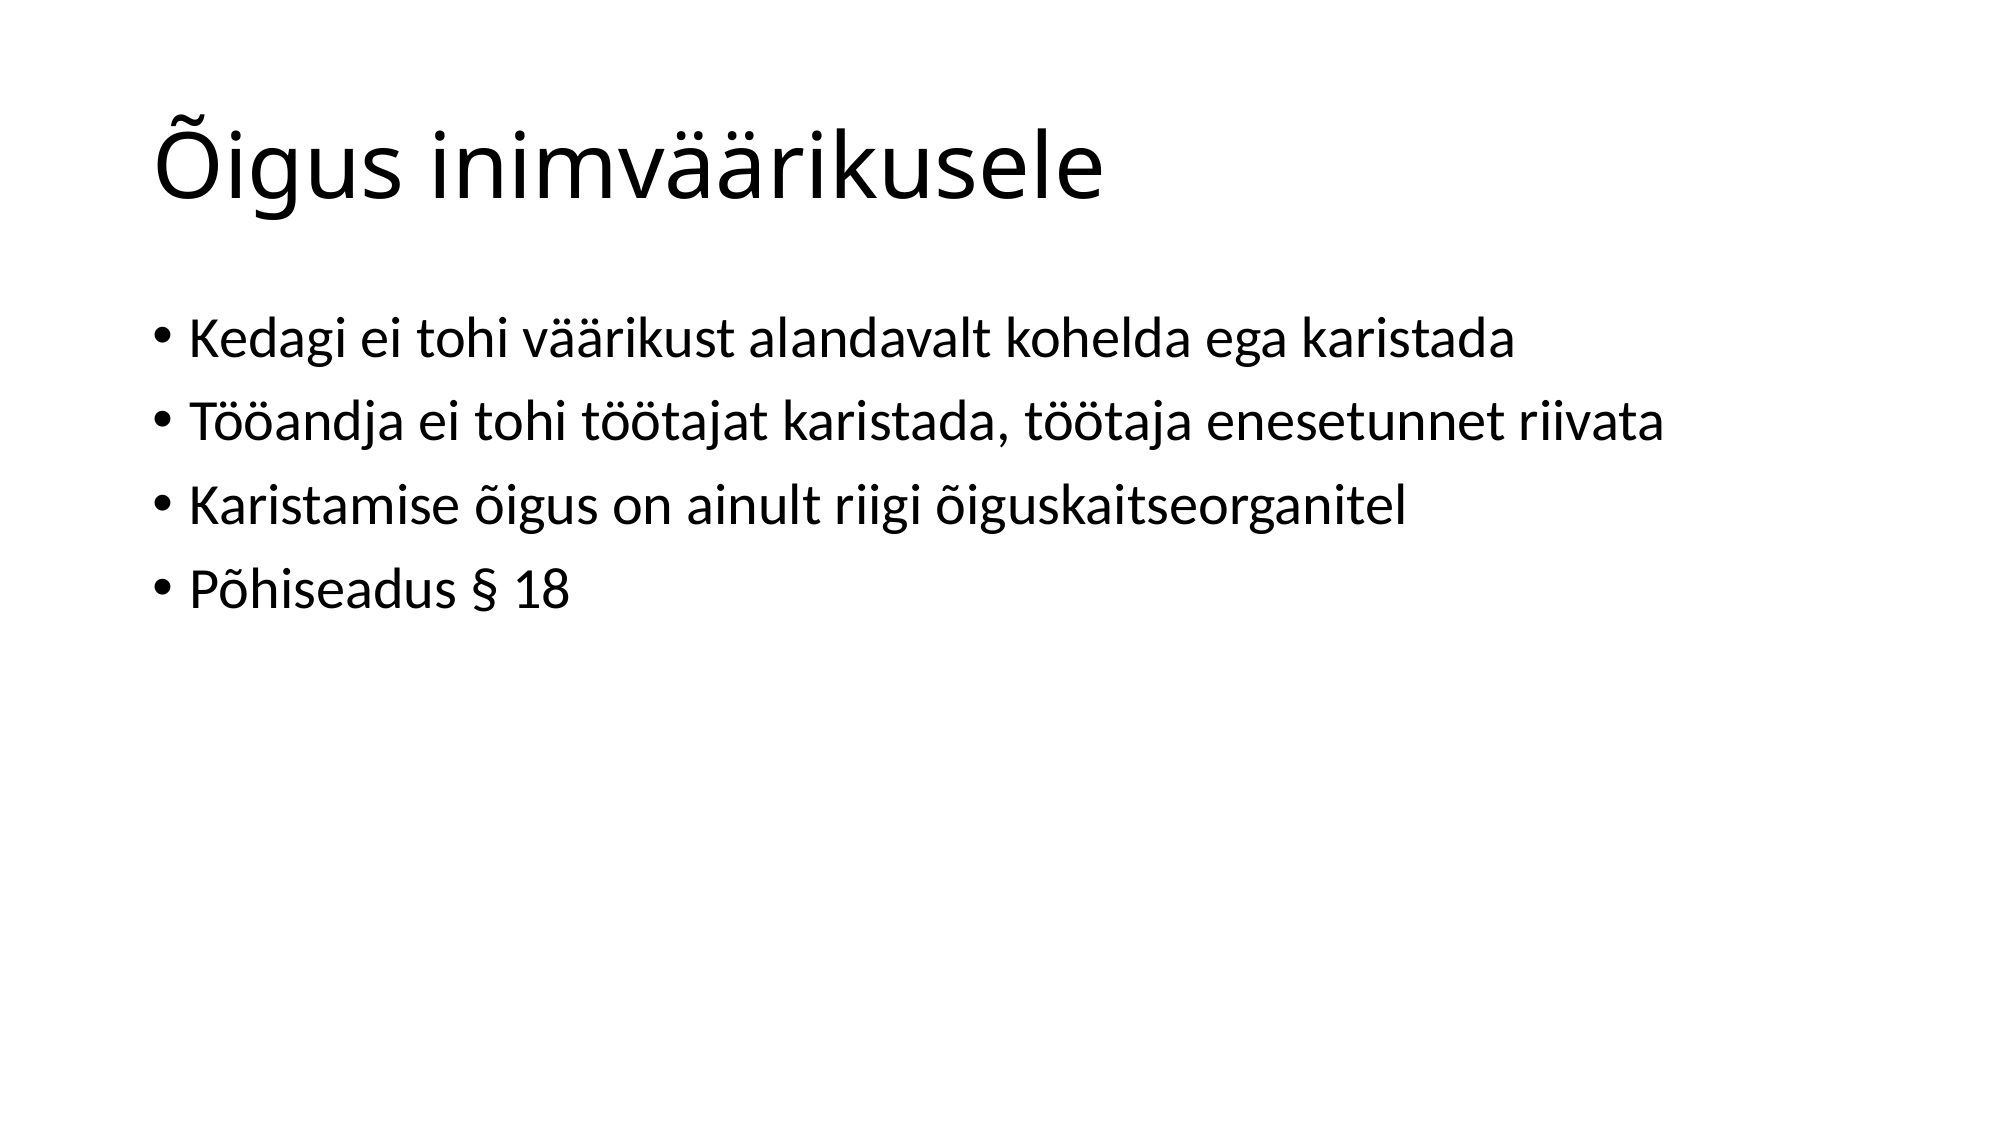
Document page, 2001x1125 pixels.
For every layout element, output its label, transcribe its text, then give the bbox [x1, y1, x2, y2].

list Kedagi ei tohi väärikust alandavalt kohelda ega karistada Tööandja ei tohi töötajat karistada, töötaja enesetunnet riivata Karistamise õigus on ainult riigi õiguskaitseorganitel Põhiseadus § 18 [137, 299, 1863, 1014]
title Õigus inimväärikusele [137, 59, 1863, 278]
